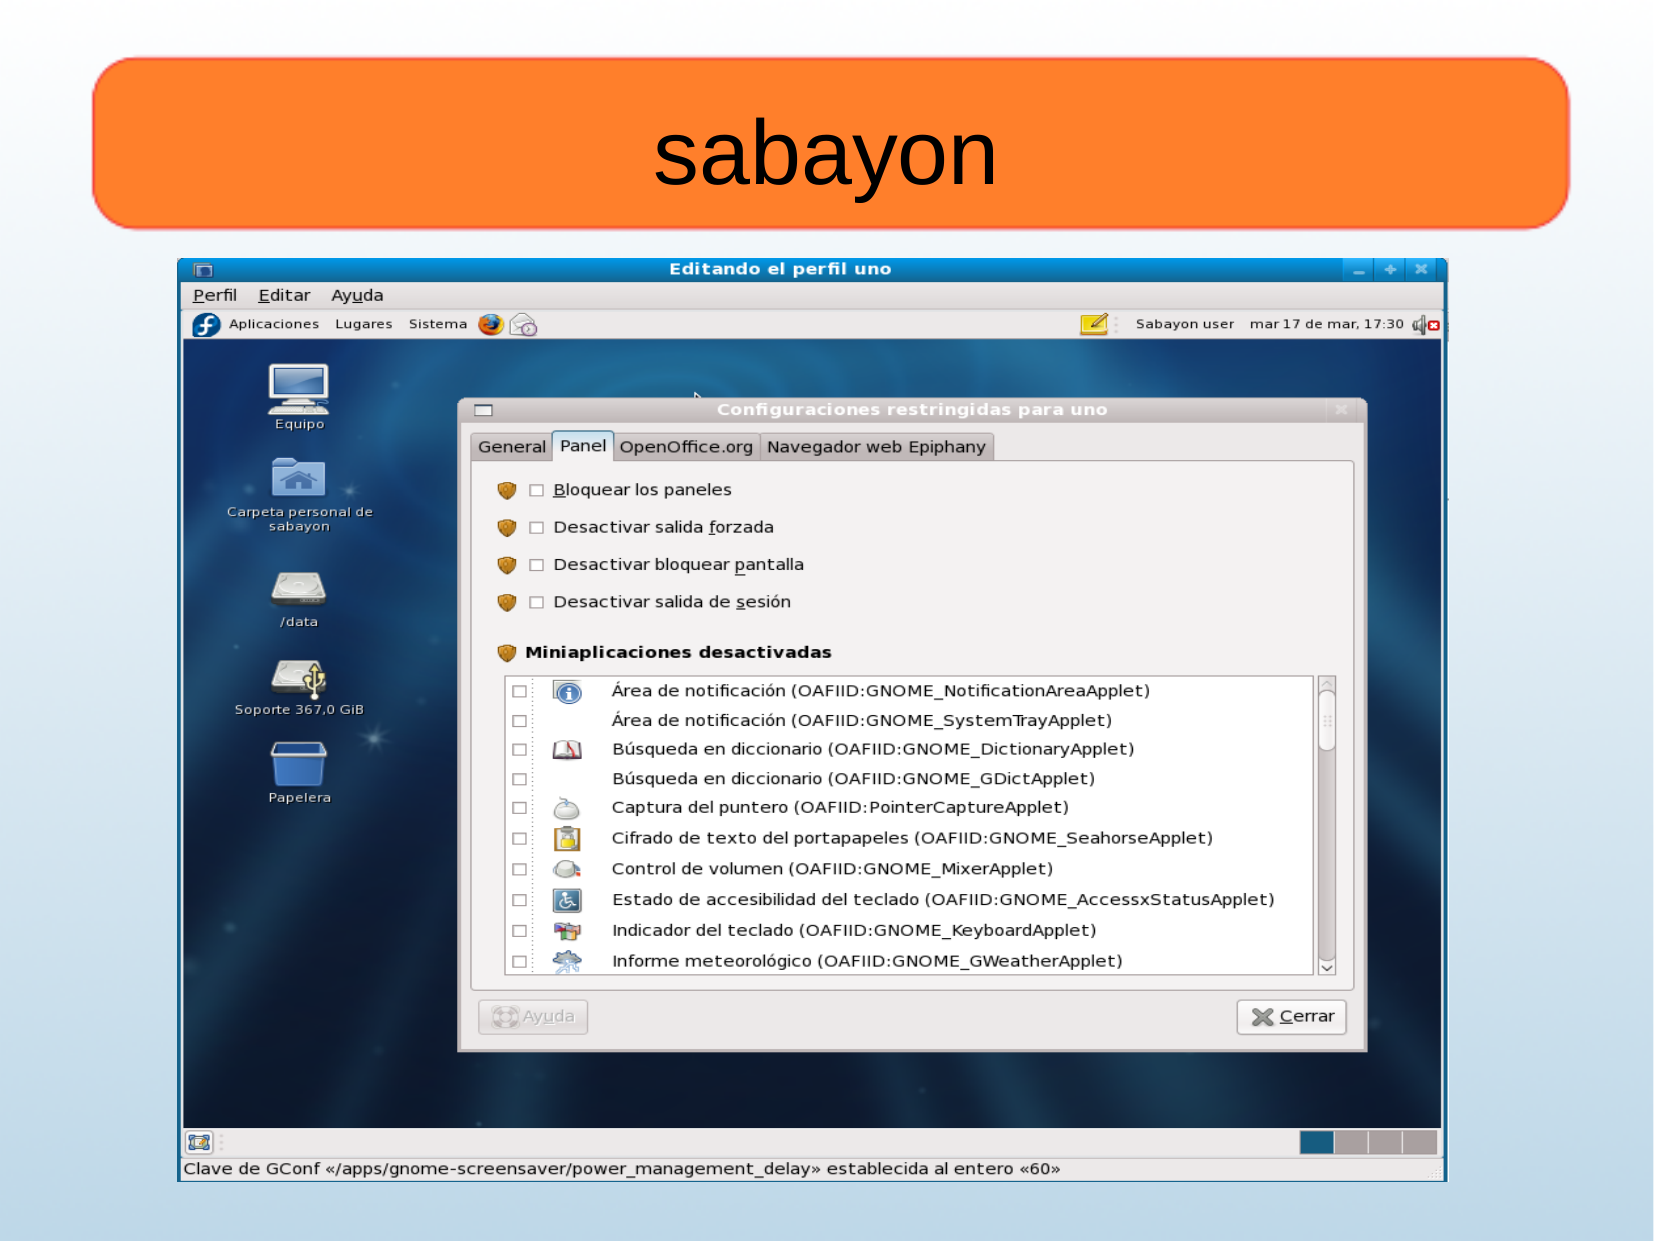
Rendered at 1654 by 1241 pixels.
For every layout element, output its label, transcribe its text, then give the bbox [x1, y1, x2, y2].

title sabayon [82, 56, 1571, 250]
picture [0, 0, 1654, 1241]
